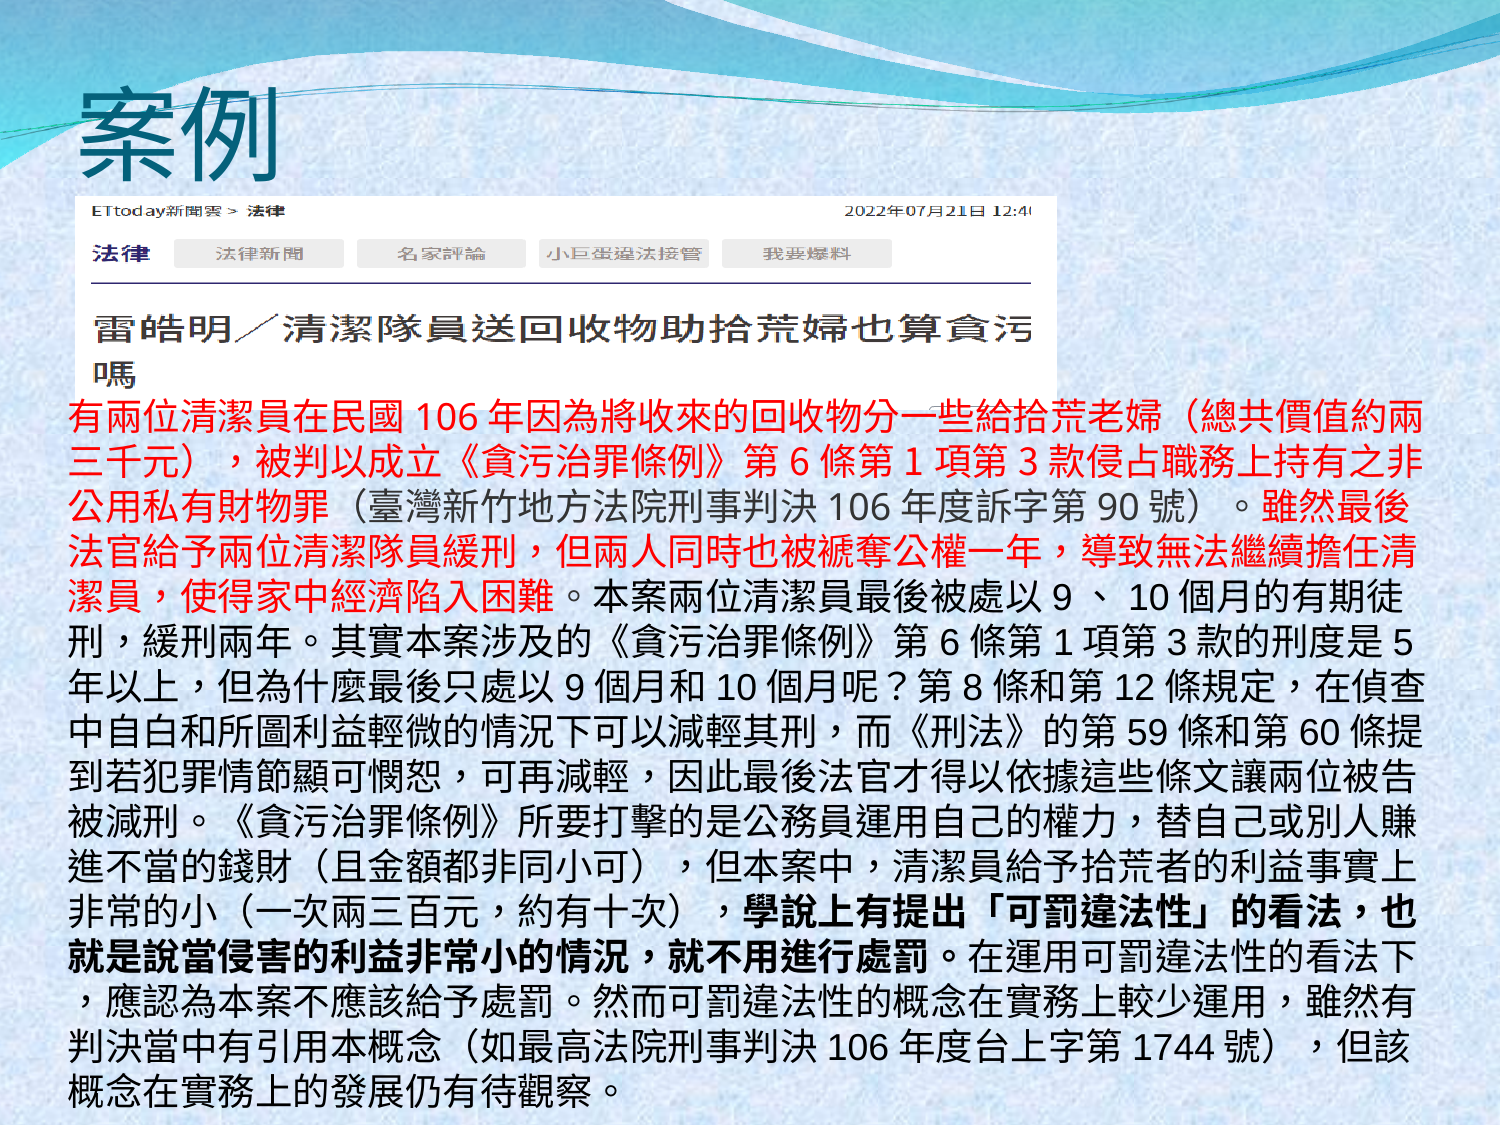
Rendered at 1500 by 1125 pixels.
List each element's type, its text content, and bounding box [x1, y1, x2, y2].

text_box 有兩位清潔員在民國106年因為將收來的回收物分一些給拾荒老婦（總共價值約兩三千元），被判以成立《貪污治罪條例》第6條第1項第3款侵占職務上持有之非公用私有財物罪（臺灣新竹地方法院刑事判決106年度訴字第90號）。雖然最後法官給予兩位清潔隊員緩刑，但兩人同時也被褫奪公權一年，導致無法繼續擔任清潔員，使得家中經濟陷入困難。本案兩位清潔員最後被處以9、10個月的有期徒刑，緩刑兩年。其實本案涉及的《貪污治罪條例》第6條第1項第3款的刑度是5年以上，但為什麼最後只處以9個月和10個月呢？第8條和第12條規定，在偵查中自白和所圖利益輕微的情況下可以減輕其刑，而《刑法》的第59條和第60條提到若犯罪情節顯可憫恕，可再減輕，因此最後法官才得以依據這些條文讓兩位被告被減刑。《貪污治罪條例》所要打擊的是公務員運用自己的權力，替自己或別人賺進不當的錢財（且金額都非同小可），但本案中，清潔員給予拾荒者的利益事實上非常的小（一次兩三百元，約有十次），學說上有提出「可罰違法性」的看法，也就是說當侵害的利益非常小的情況，就不用進行處罰。在運用可罰違法性的看法下，應認為本案不應該給予處罰。然而可罰違法性的概念在實務上較少運用，雖然有判決當中有引用本概念（如最高法院刑事判決106年度台上字第1744號），但該概念在實務上的發展仍有待觀察。 [53, 385, 1447, 1121]
title 案例 [75, 90, 1426, 195]
picture [0, 0, 1500, 1125]
